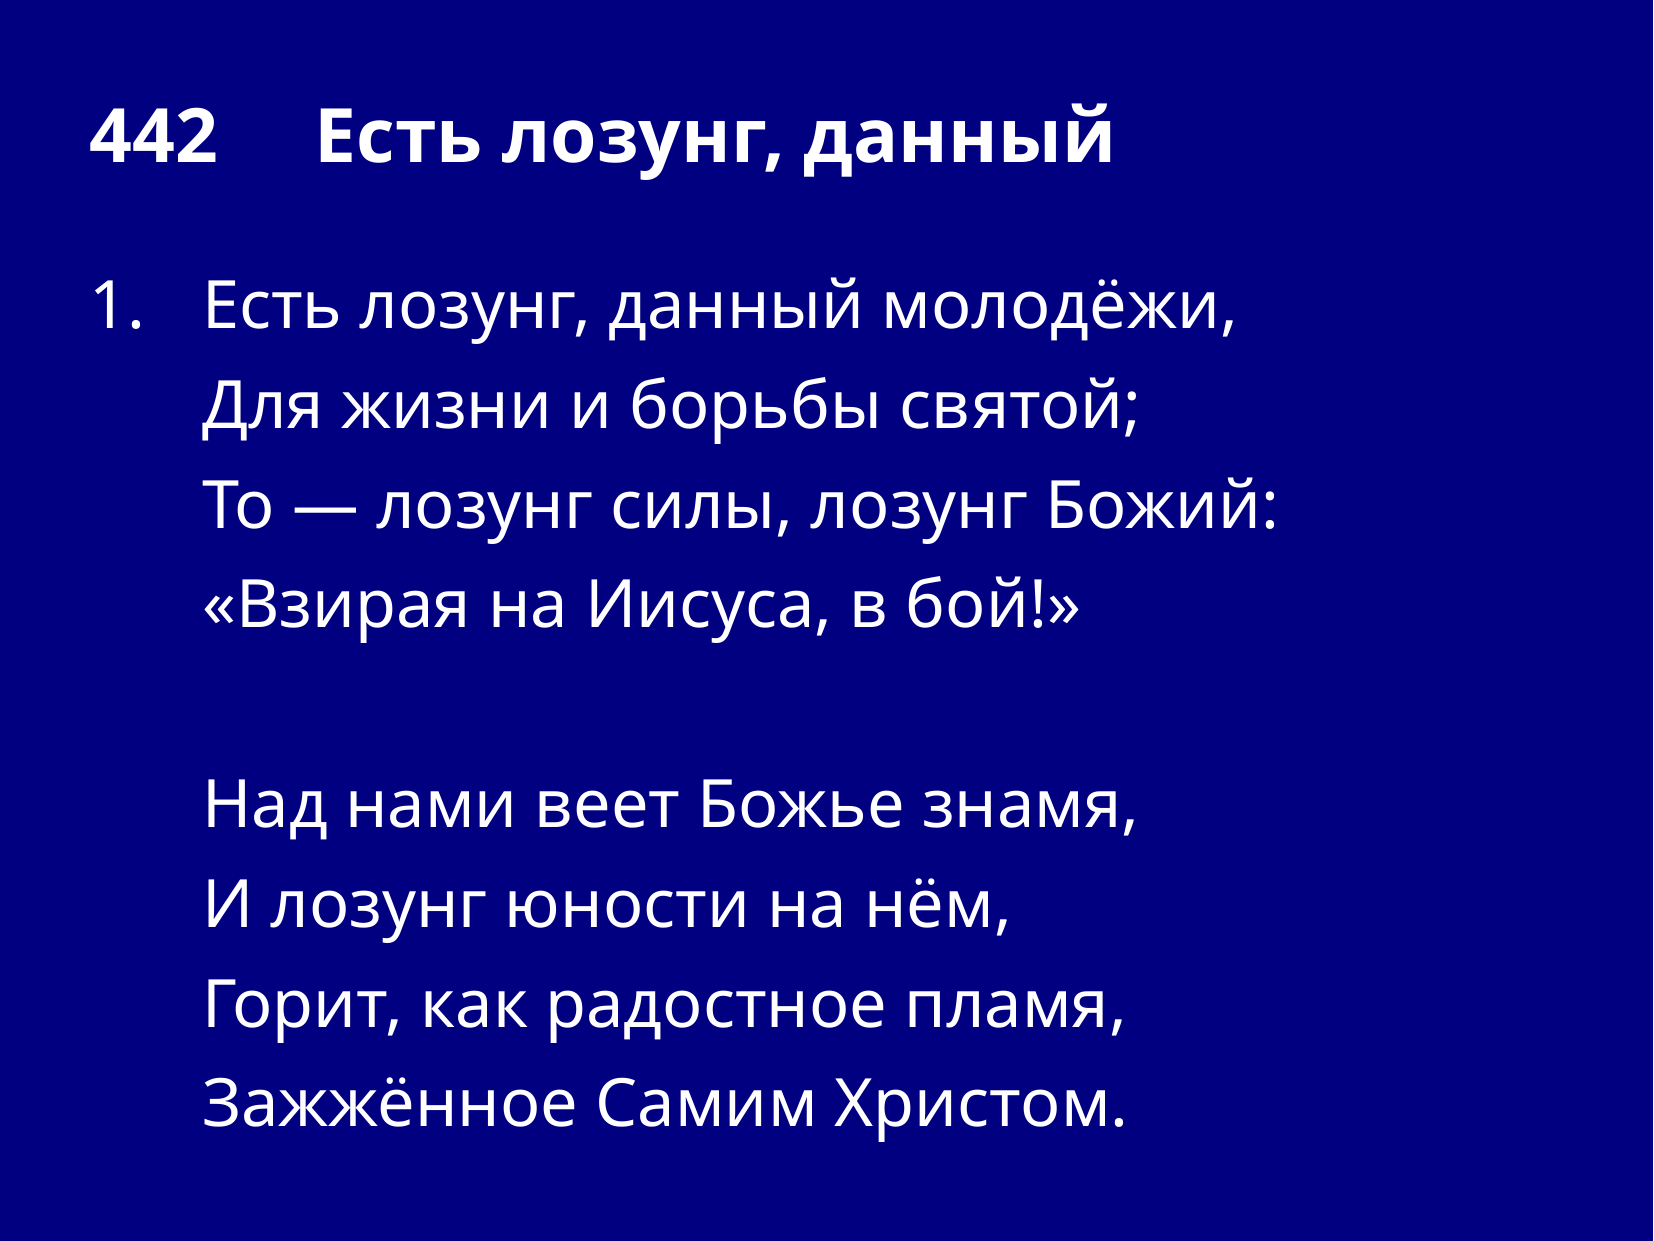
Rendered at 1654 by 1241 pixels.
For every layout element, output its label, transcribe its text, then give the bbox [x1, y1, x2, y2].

text_box 1. Есть лозунг, данный молодёжи, Для жизни и борьбы святой; То — лозунг силы, лозунг Божий: «Взирая на Иисуса, в бой!» Над нами веет Божье знамя, И лозунг юности на нём, Горит, как радостное пламя, Зажжённое Самим Христом. [75, 188, 1576, 1163]
text_box 442 Есть лозунг, данный [75, 75, 1576, 188]
